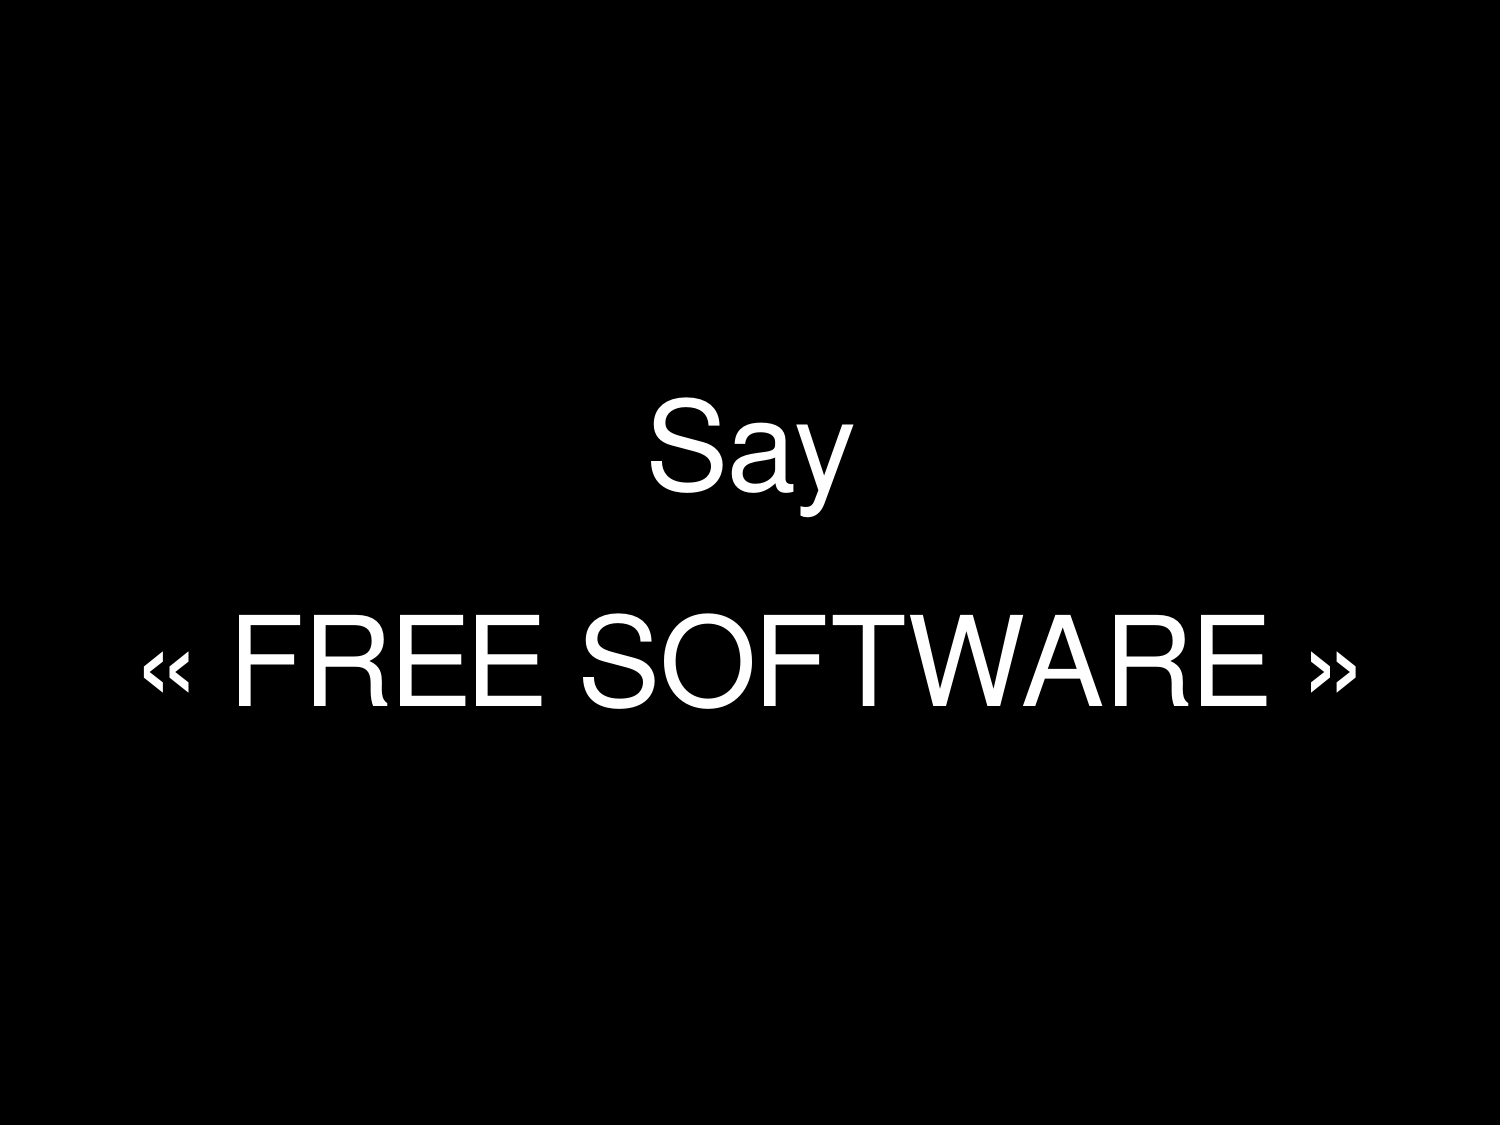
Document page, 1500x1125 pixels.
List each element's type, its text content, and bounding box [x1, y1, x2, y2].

text_box Say « FREE SOFTWARE » [29, 246, 1471, 879]
